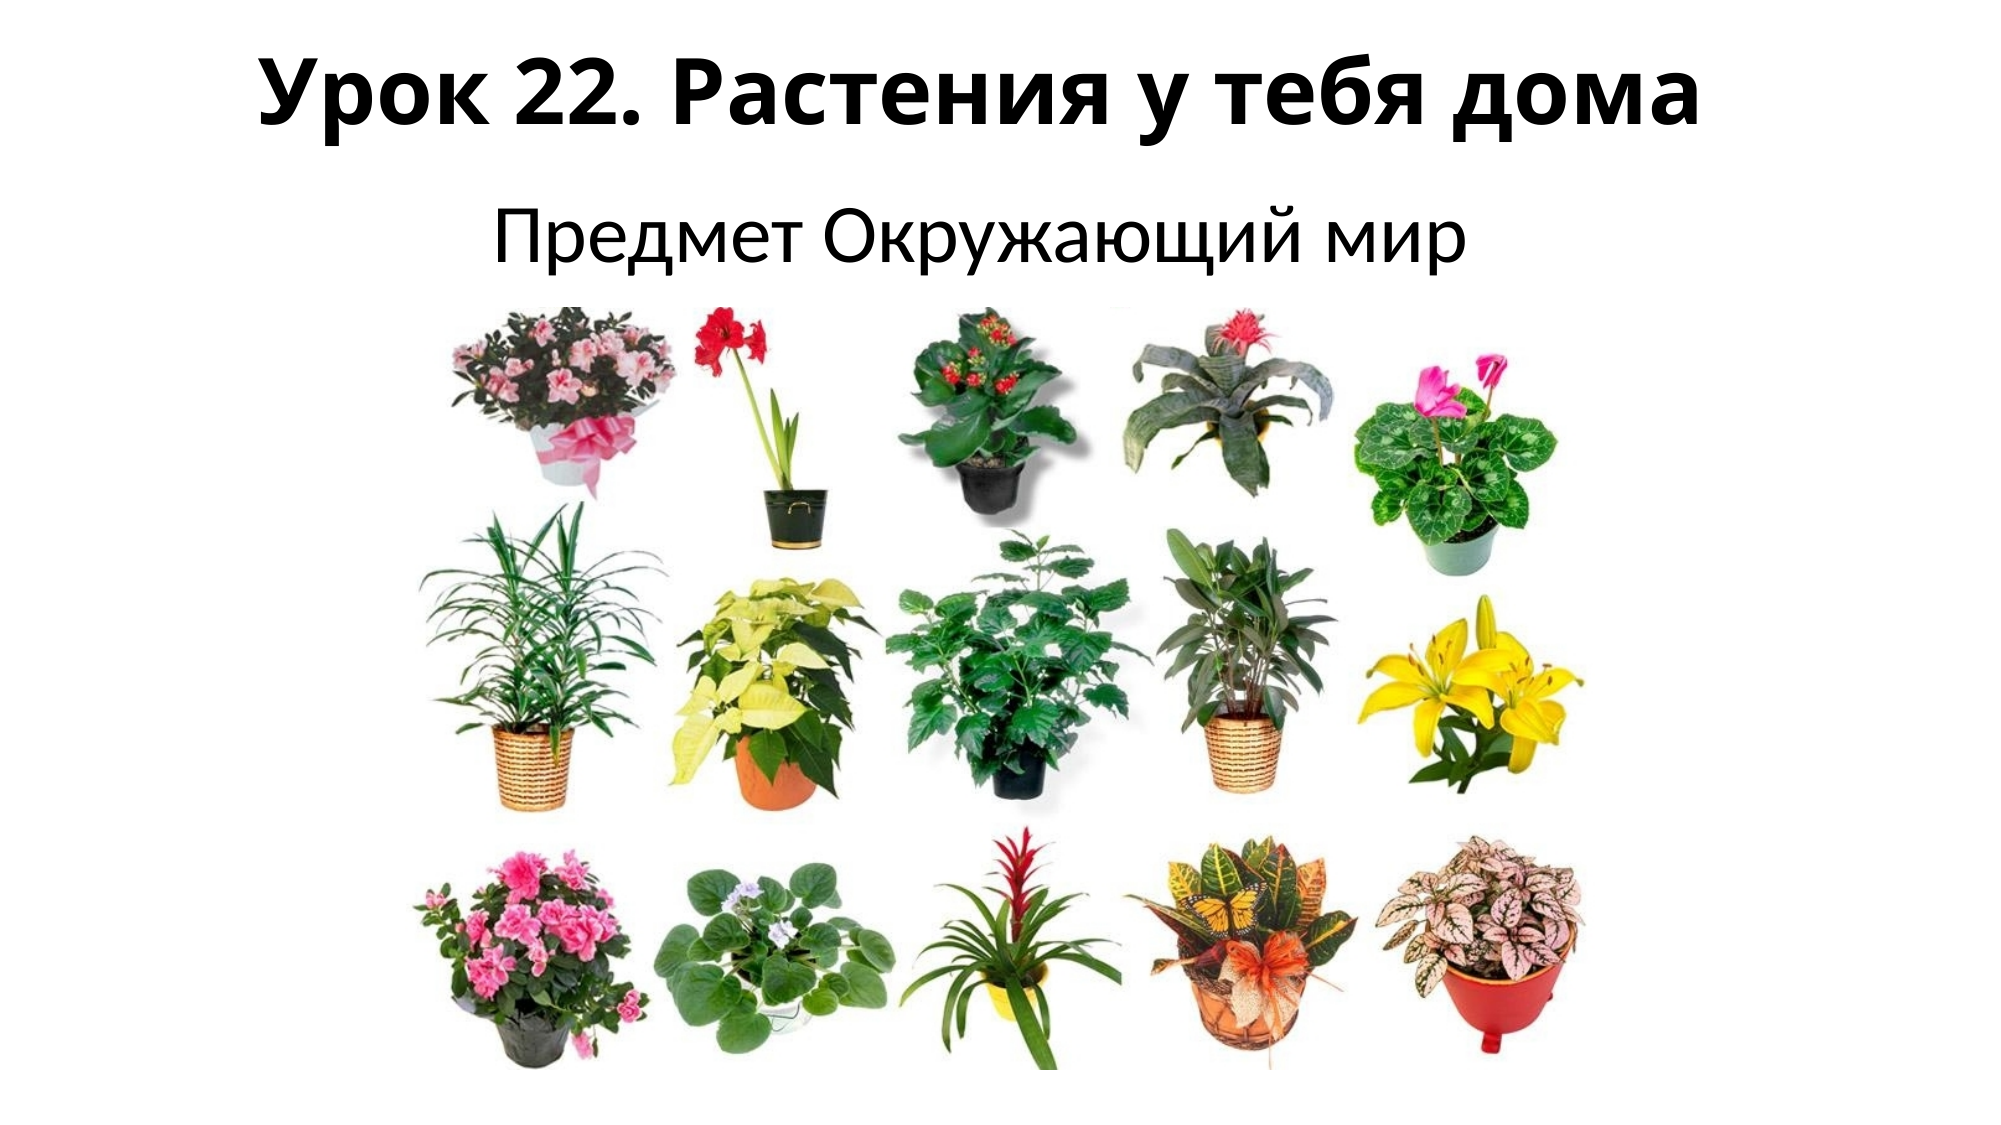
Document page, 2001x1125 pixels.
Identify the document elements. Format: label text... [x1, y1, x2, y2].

title Урок 22. Растения у тебя дома [230, 27, 1731, 152]
picture [405, 307, 1595, 1070]
subtitle Предмет Окружающий мир [230, 182, 1731, 308]
